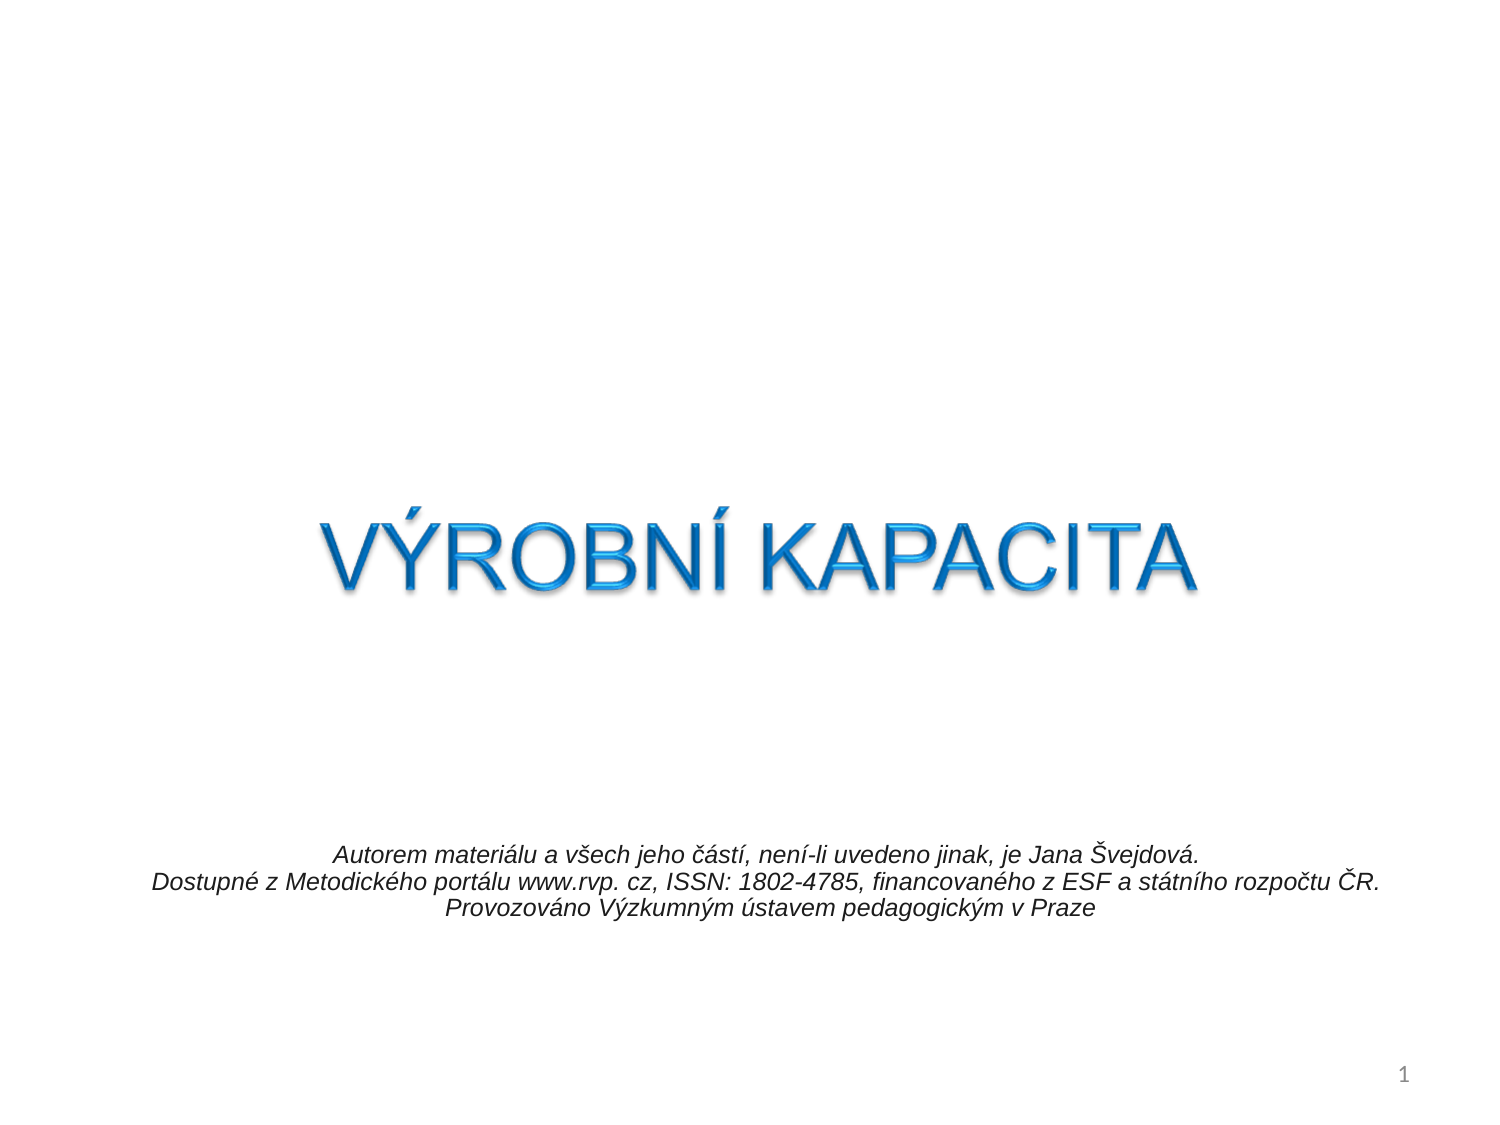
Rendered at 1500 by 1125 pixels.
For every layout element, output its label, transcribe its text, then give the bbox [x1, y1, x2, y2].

picture [76, 420, 1442, 701]
text_box <číslo> [1074, 1042, 1426, 1103]
text_box Autorem materiálu a všech jeho částí, není-li uvedeno jinak, je Jana Švejdová. Dostupné z Metodického portálu www.rvp. cz, ISSN: 1802-4785, financovaného z ESF a státního rozpočtu ČR. Provozováno Výzkumným ústavem pedagogickým v Praze [123, 834, 1412, 984]
